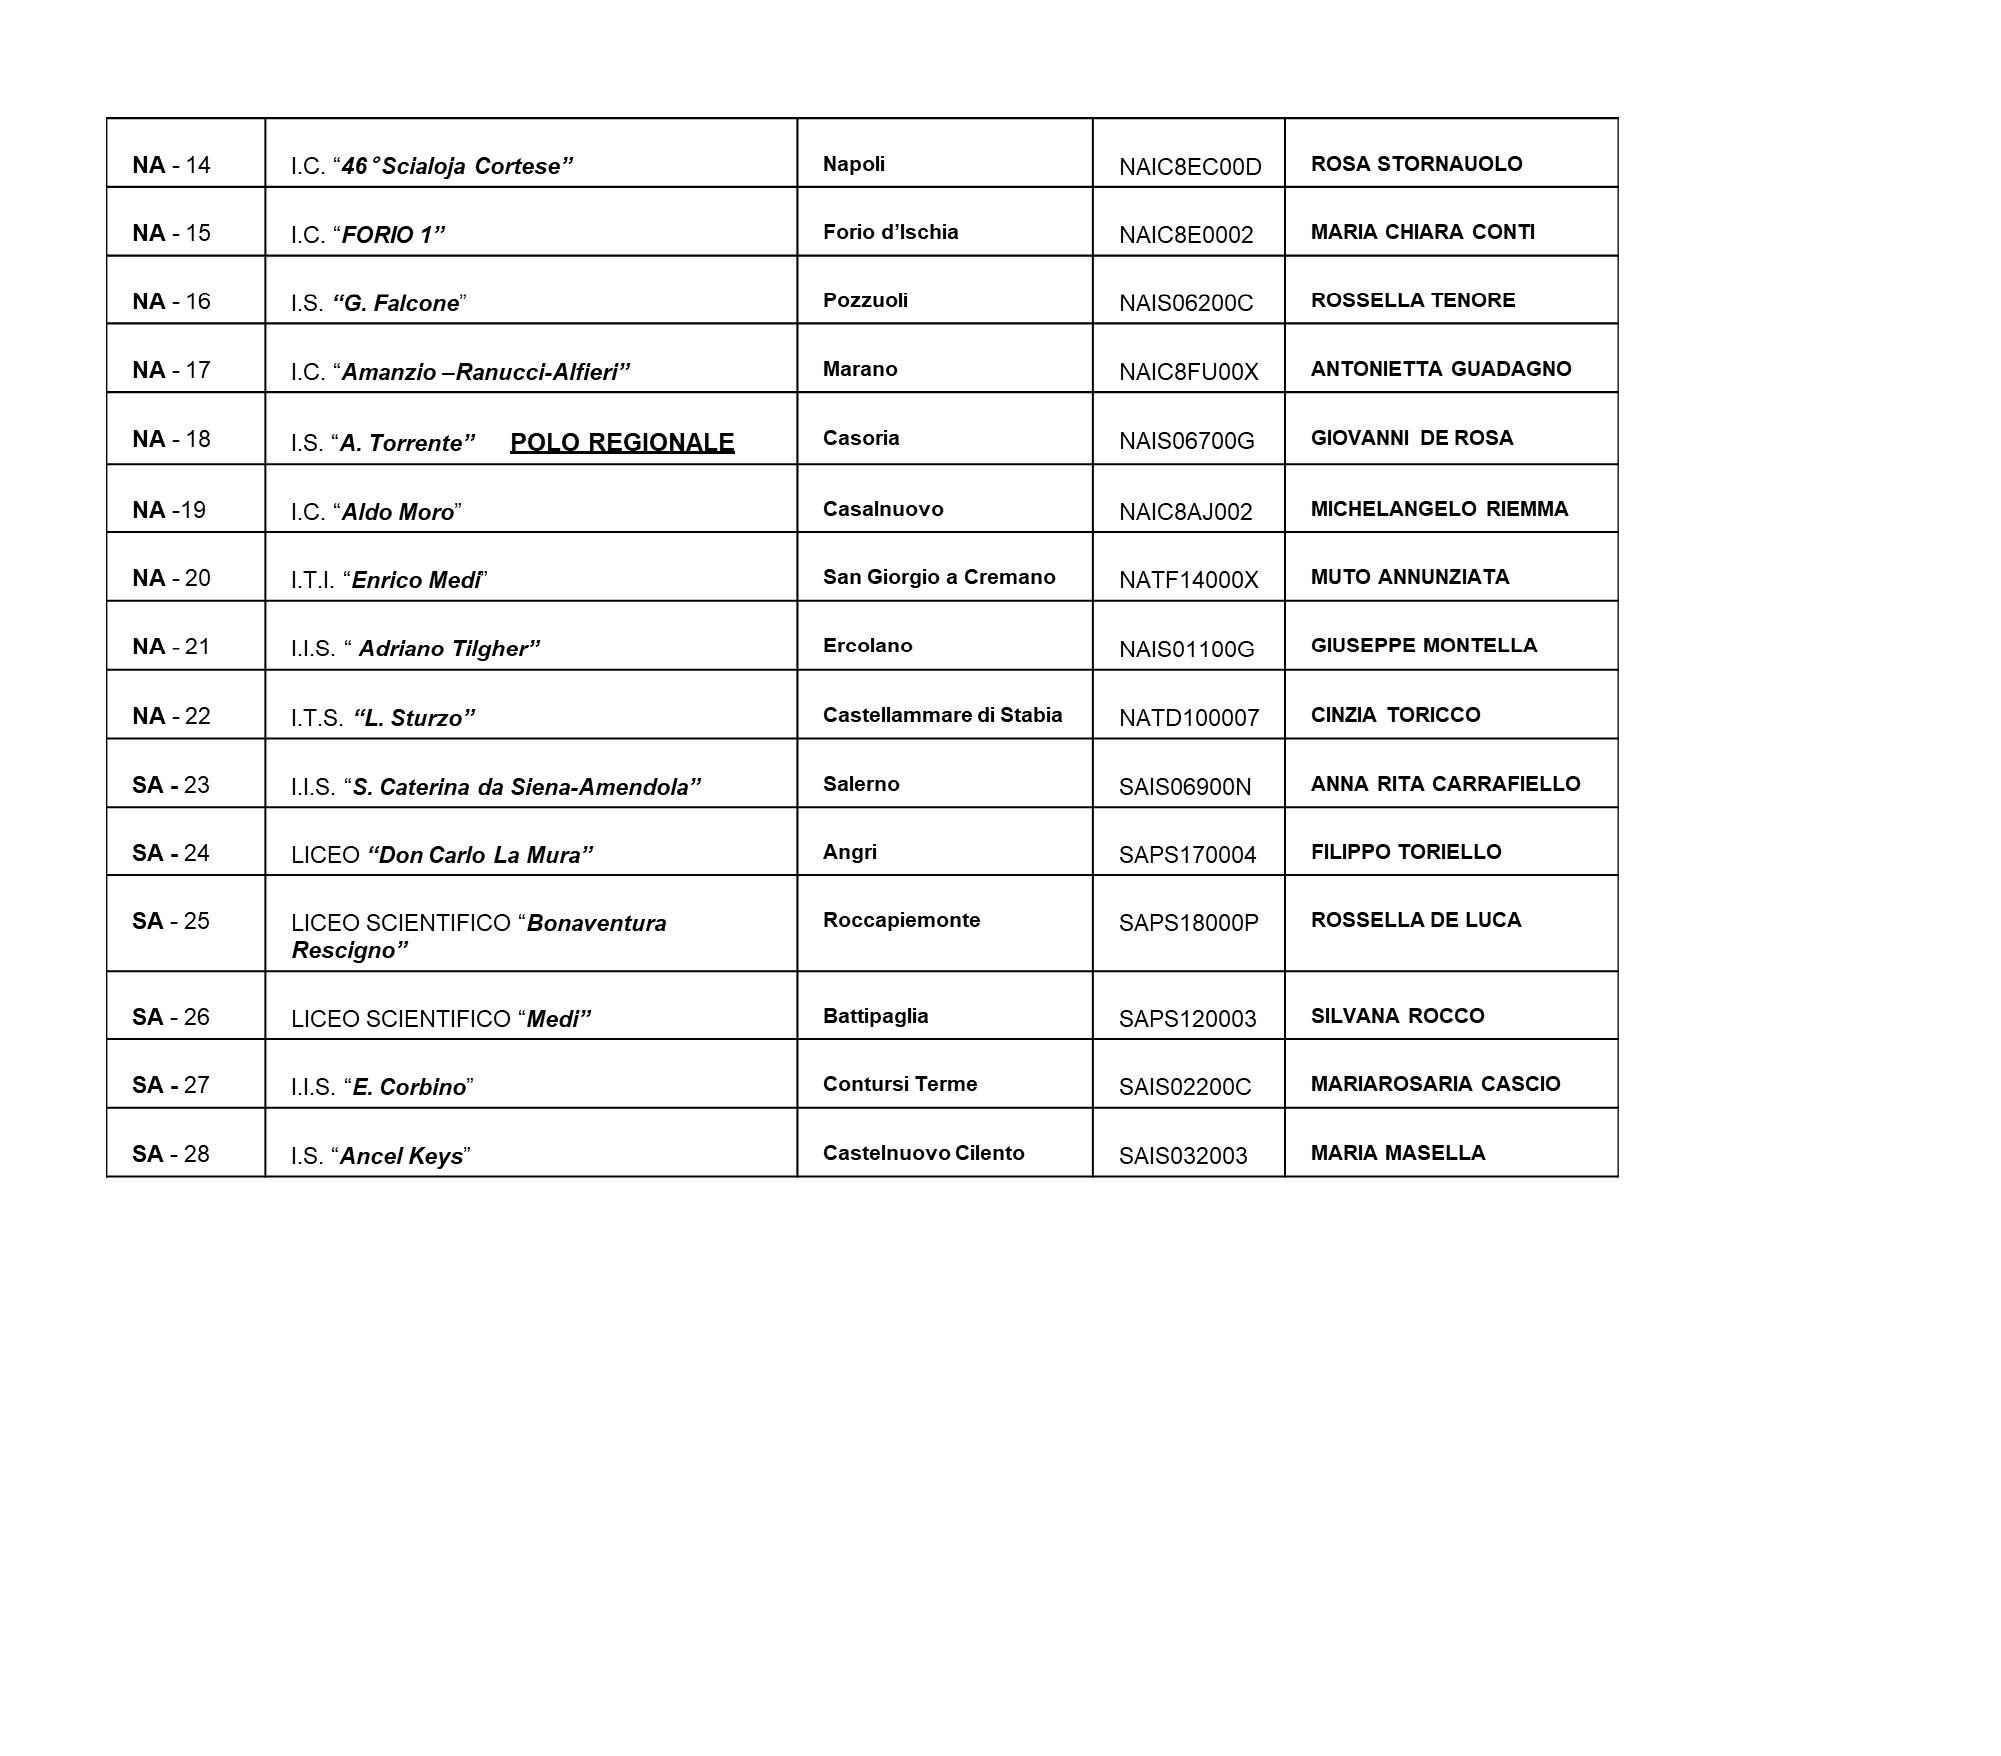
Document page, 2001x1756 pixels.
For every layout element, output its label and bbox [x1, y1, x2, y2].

picture [106, 117, 1619, 1182]
